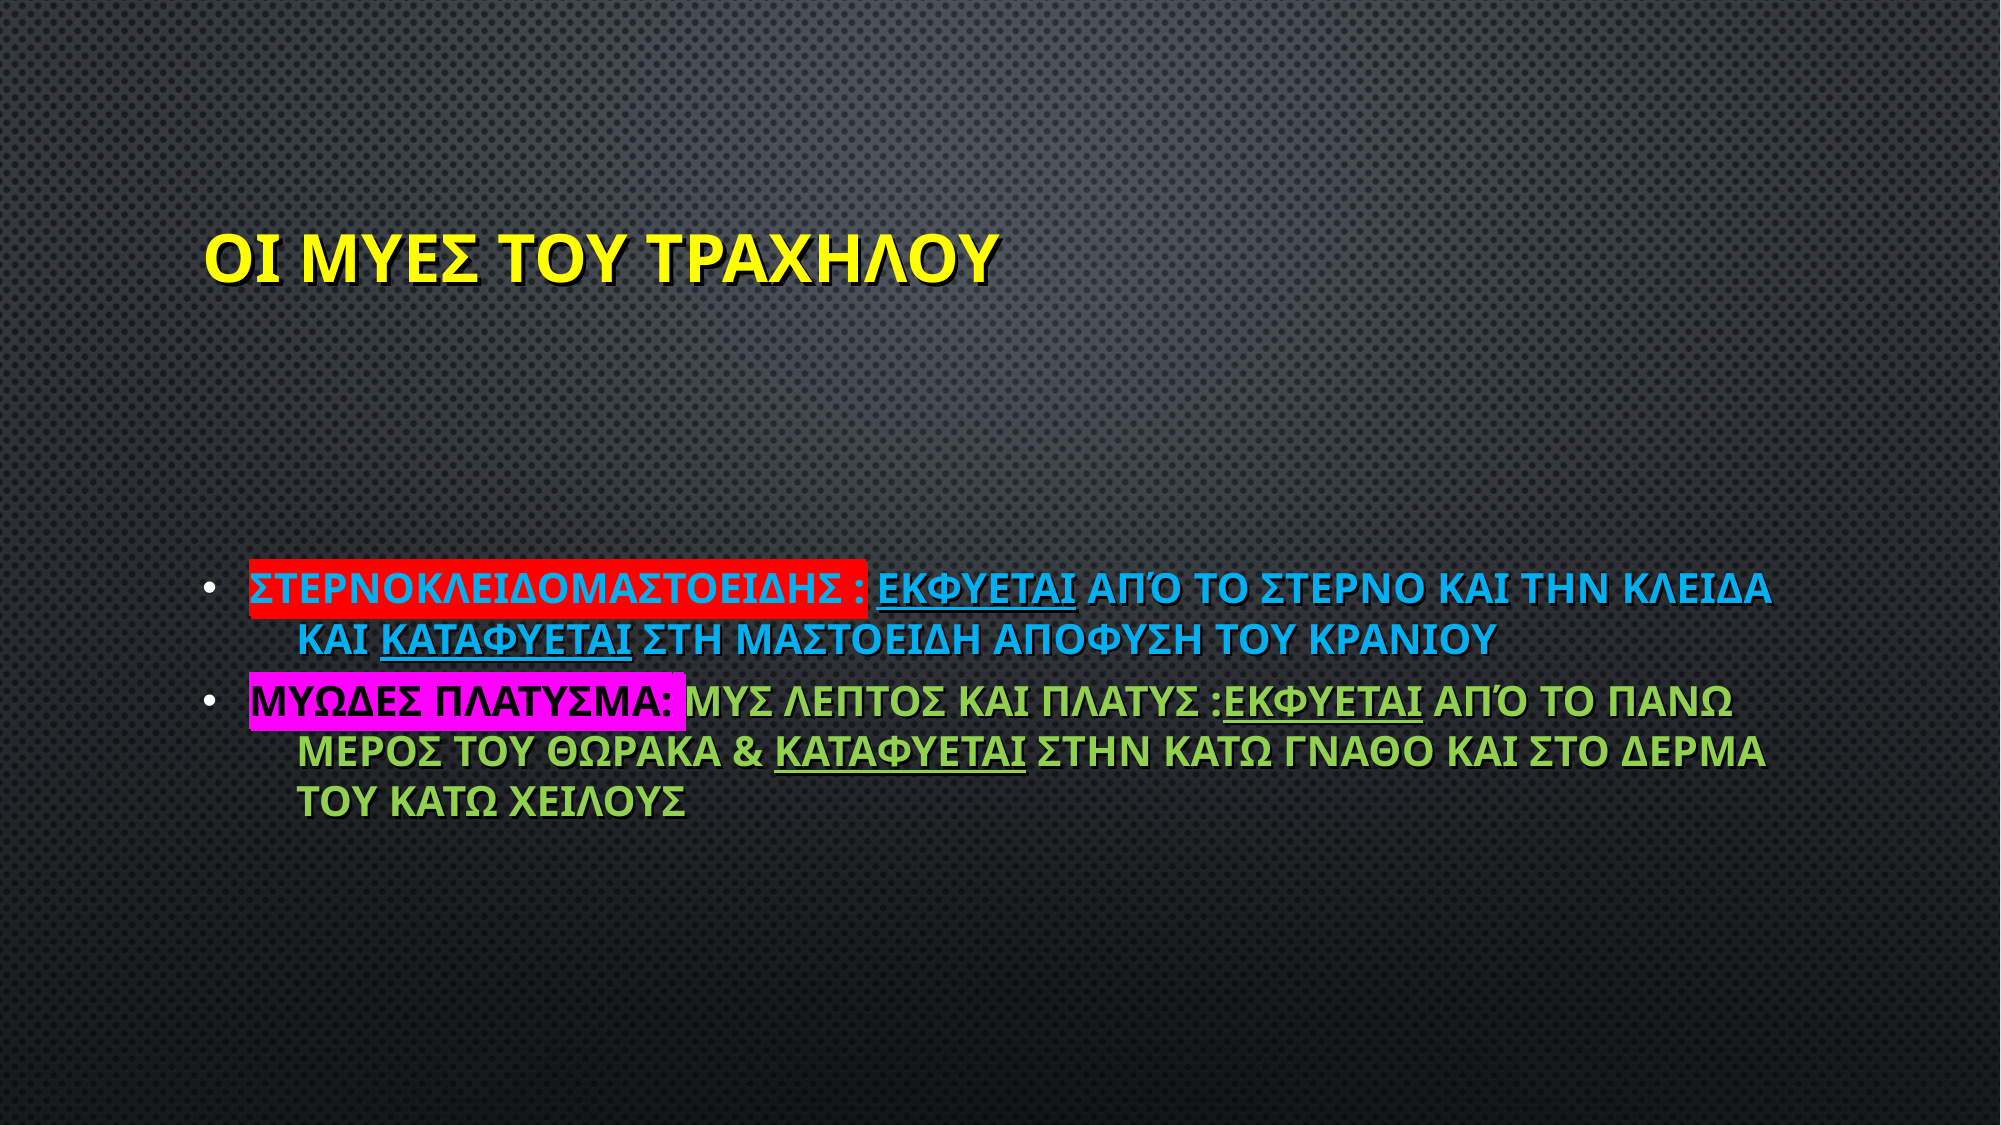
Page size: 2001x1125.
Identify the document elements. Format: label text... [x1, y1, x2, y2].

title ΟΙ ΜΥΕΣ ΤΟΥ ΤΡΑΧΗΛΟΥ [187, 99, 1182, 413]
list ΣΤΕΡΝΟΚΛΕΙΔΟΜΑΣΤΟΕΙΔΗΣ : ΕΚΦΥΕΤΑΙ ΑΠΌ ΤΟ ΣΤΕΡΝΟ ΚΑΙ ΤΗΝ ΚΛΕΙΔΑ ΚΑΙ ΚΑΤΑΦΥΕΤΑΙ ΣΤΗ ΜΑΣΤΟΕΙΔΗ ΑΠΟΦΥΣΗ ΤΟΥ ΚΡΑΝΙΟΥ ΜΥΩΔΕΣ ΠΛΑΤΥΣΜΑ: ΜΥΣ ΛΕΠΤΟΣ ΚΑΙ ΠΛΑΤΥΣ :ΕΚΦΥΕΤΑΙ ΑΠΌ ΤΟ ΠΑΝΩ ΜΕΡΟΣ ΤΟΥ ΘΩΡΑΚΑ & ΚΑΤΑΦΥΕΤΑΙ ΣΤΗΝ ΚΑΤΩ ΓΝΑΘΟ ΚΑΙ ΣΤΟ ΔΕΡΜΑ ΤΟΥ ΚΑΤΩ ΧΕΙΛΟΥΣ [187, 437, 1813, 950]
